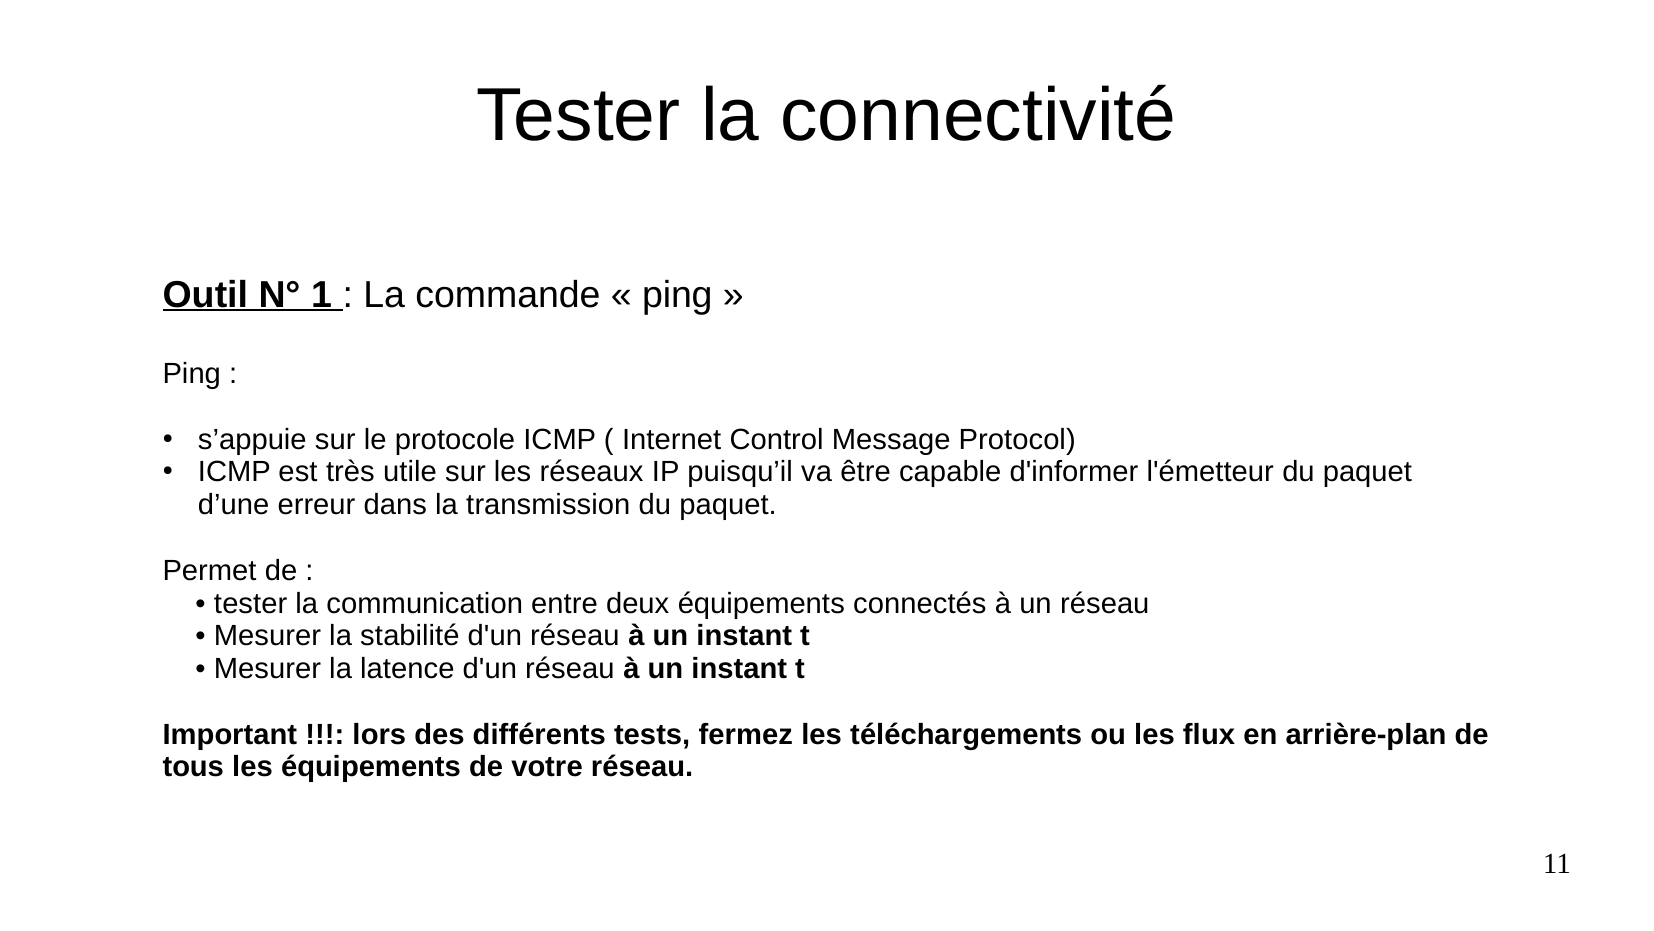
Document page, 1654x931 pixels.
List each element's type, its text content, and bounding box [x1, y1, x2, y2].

title Tester la connectivité [82, 37, 1571, 193]
text_box Outil N° 1 : La commande « ping » Ping : s’appuie sur le protocole ICMP ( Internet Control Message Protocol) ICMP est très utile sur les réseaux IP puisqu’il va être capable d'informer l'émetteur du paquet d’une erreur dans la transmission du paquet. Permet de : • tester la communication entre deux équipements connectés à un réseau • Mesurer la stabilité d'un réseau à un instant t • Mesurer la latence d'un réseau à un instant t Important !!!: lors des différents tests, fermez les téléchargements ou les flux en arrière-plan de tous les équipements de votre réseau. [147, 265, 1506, 791]
